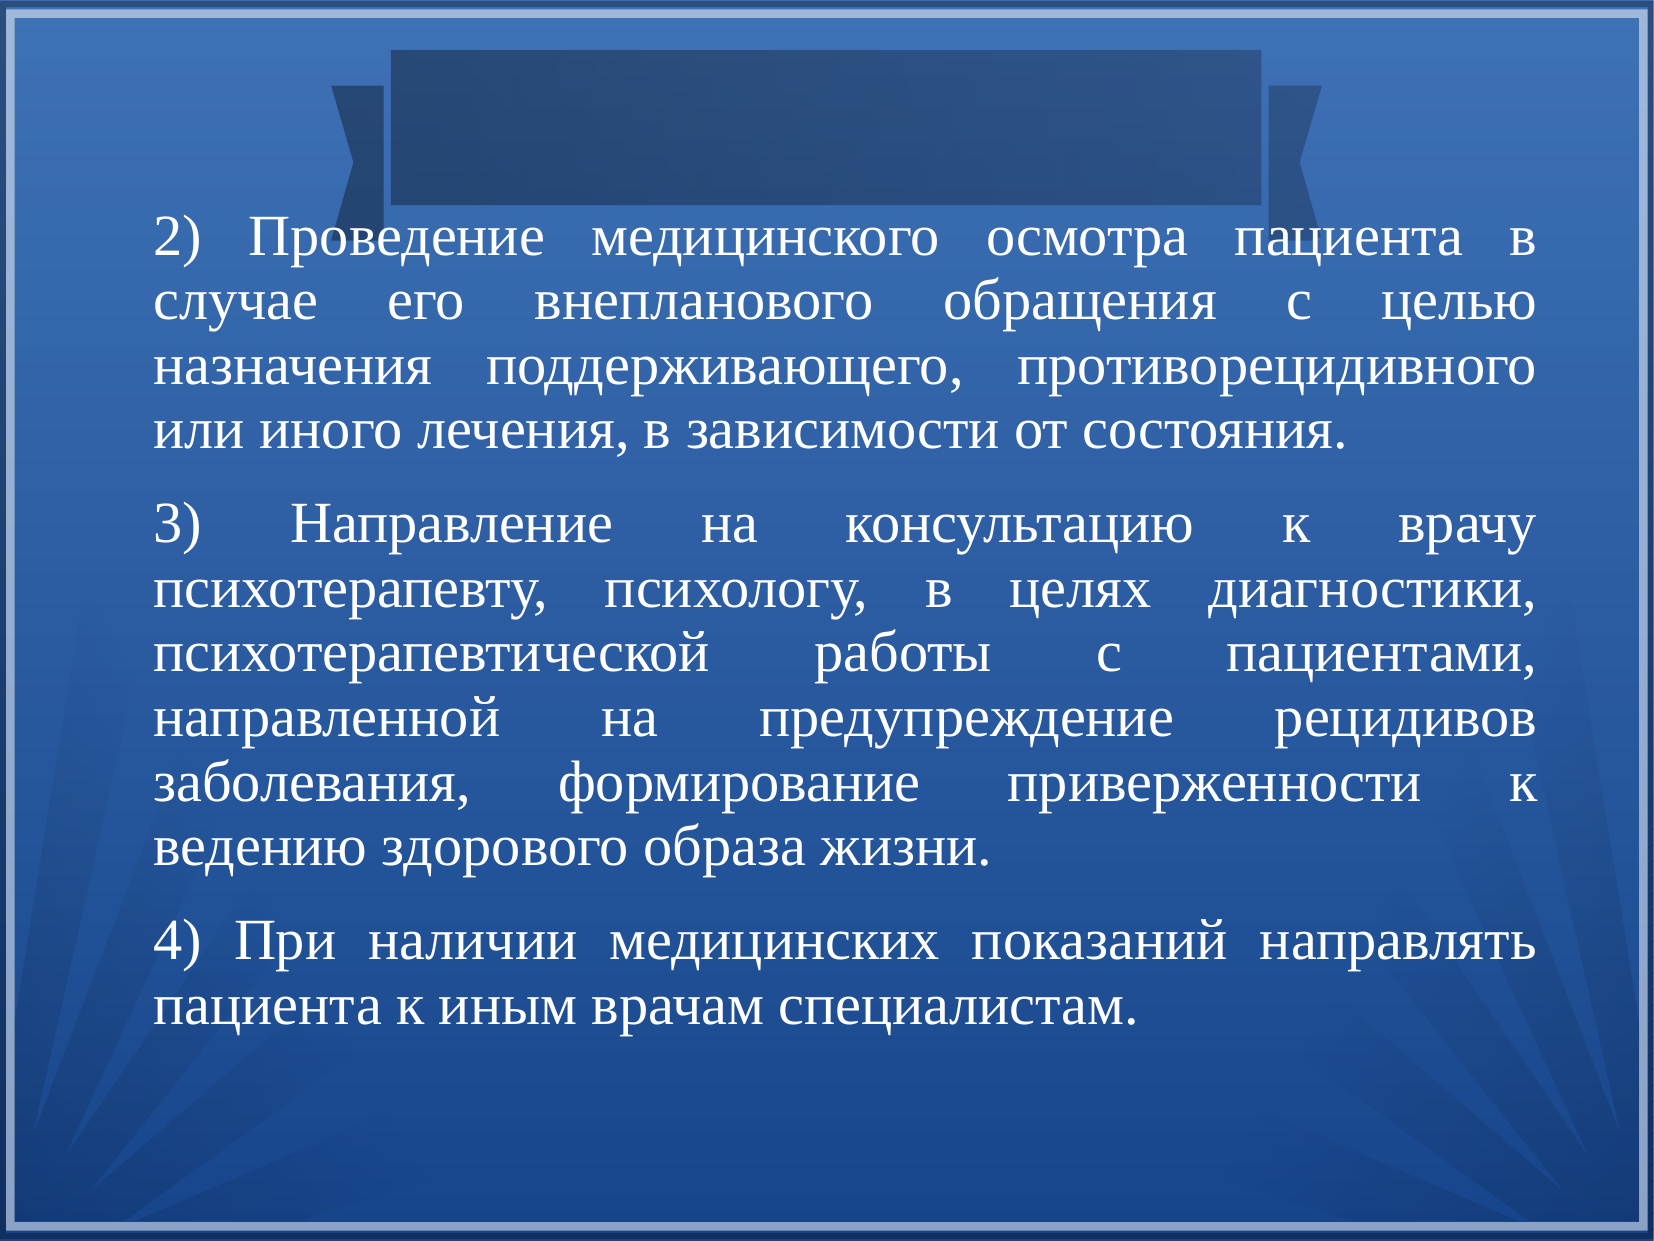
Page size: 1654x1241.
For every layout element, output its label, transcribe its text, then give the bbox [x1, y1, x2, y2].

list 2) Проведение медицинского осмотра пациента в случае его внепланового обращения с целью назначения поддерживающего, противорецидивного или иного лечения, в зависимости от состояния. 3) Направление на консультацию к врачу психотерапевту, психологу, в целях диагностики, психотерапевтической работы с пациентами, направленной на предупреждение рецидивов заболевания, формирование приверженности к ведению здорового образа жизни. 4) При наличии медицинских показаний направлять пациента к иным врачам специалистам. [82, 203, 1538, 1146]
